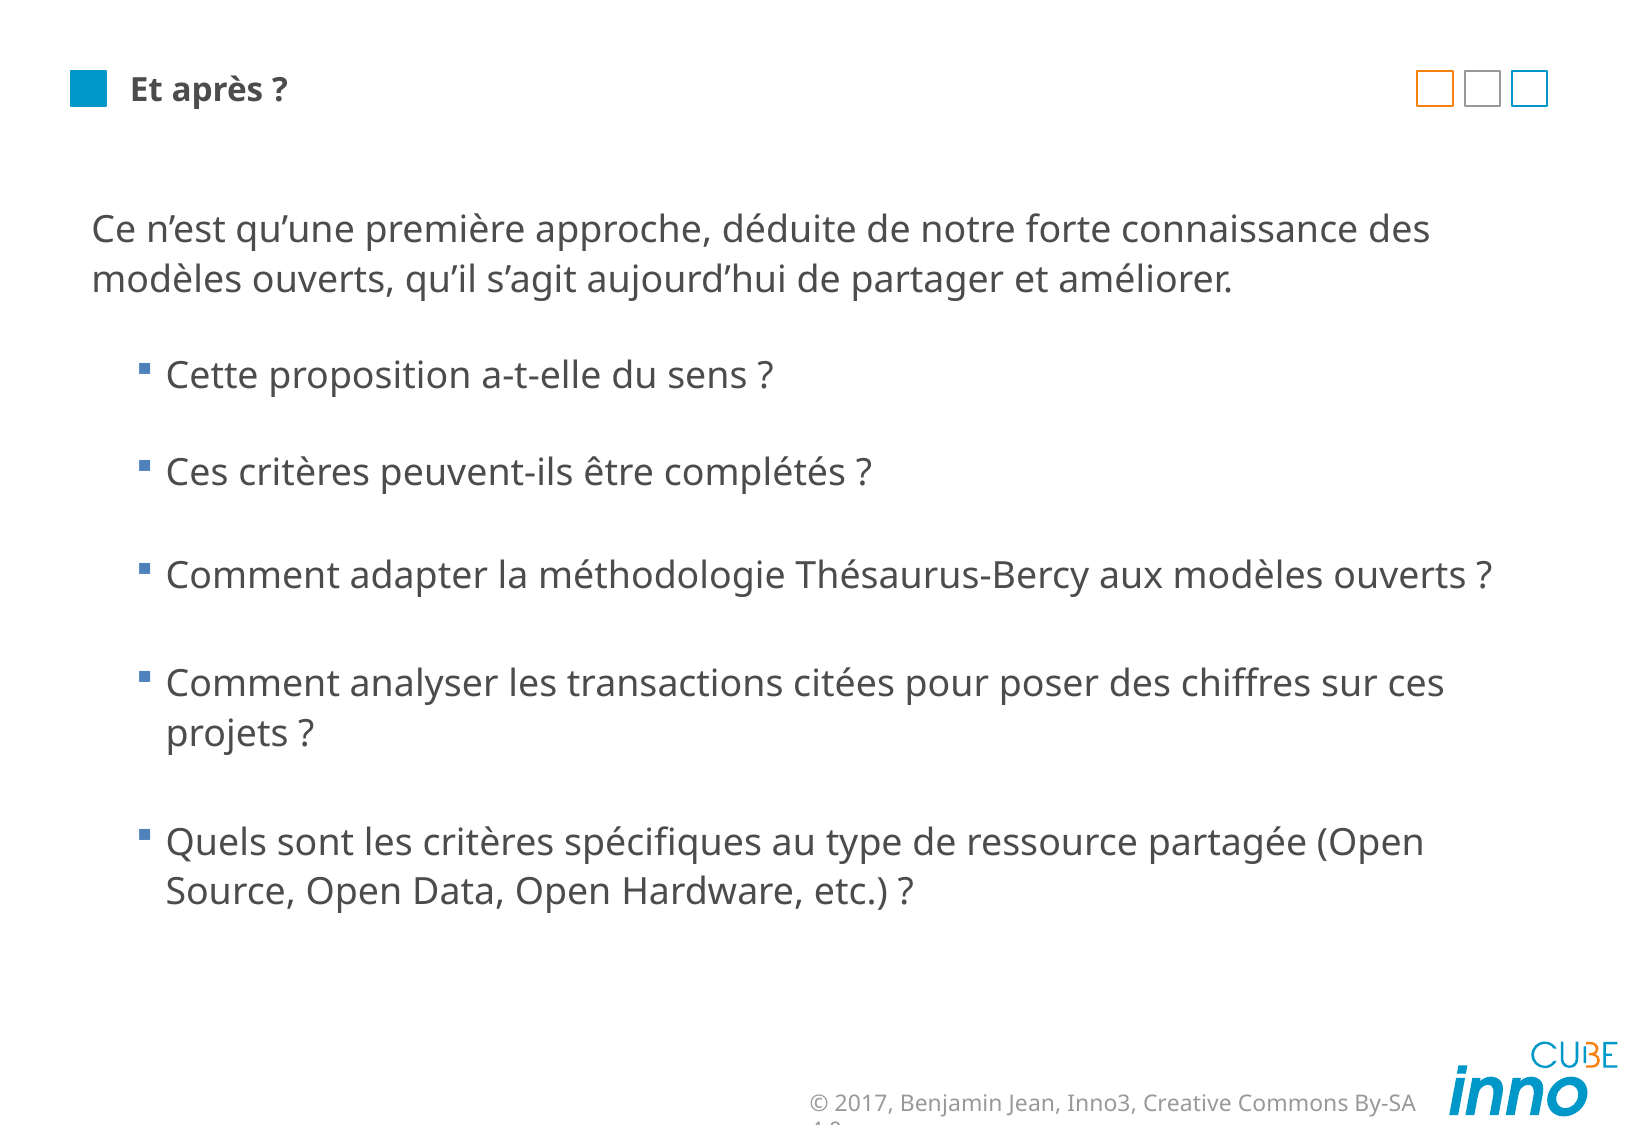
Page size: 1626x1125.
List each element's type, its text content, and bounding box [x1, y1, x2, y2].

title Et après ? [129, 35, 1217, 142]
list Ce n’est qu’une première approche, déduite de notre forte connaissance des modèles ouverts, qu’il s’agit aujourd’hui de partager et améliorer. Cette proposition a-t-elle du sens ? Ces critères peuvent-ils être complétés ? Comment adapter la méthodologie Thésaurus-Bercy aux modèles ouverts ? Comment analyser les transactions citées pour poser des chiffres sur ces projets ? Quels sont les critères spécifiques au type de ressource partagée (Open Source, Open Data, Open Hardware, etc.) ? [91, 200, 1512, 957]
